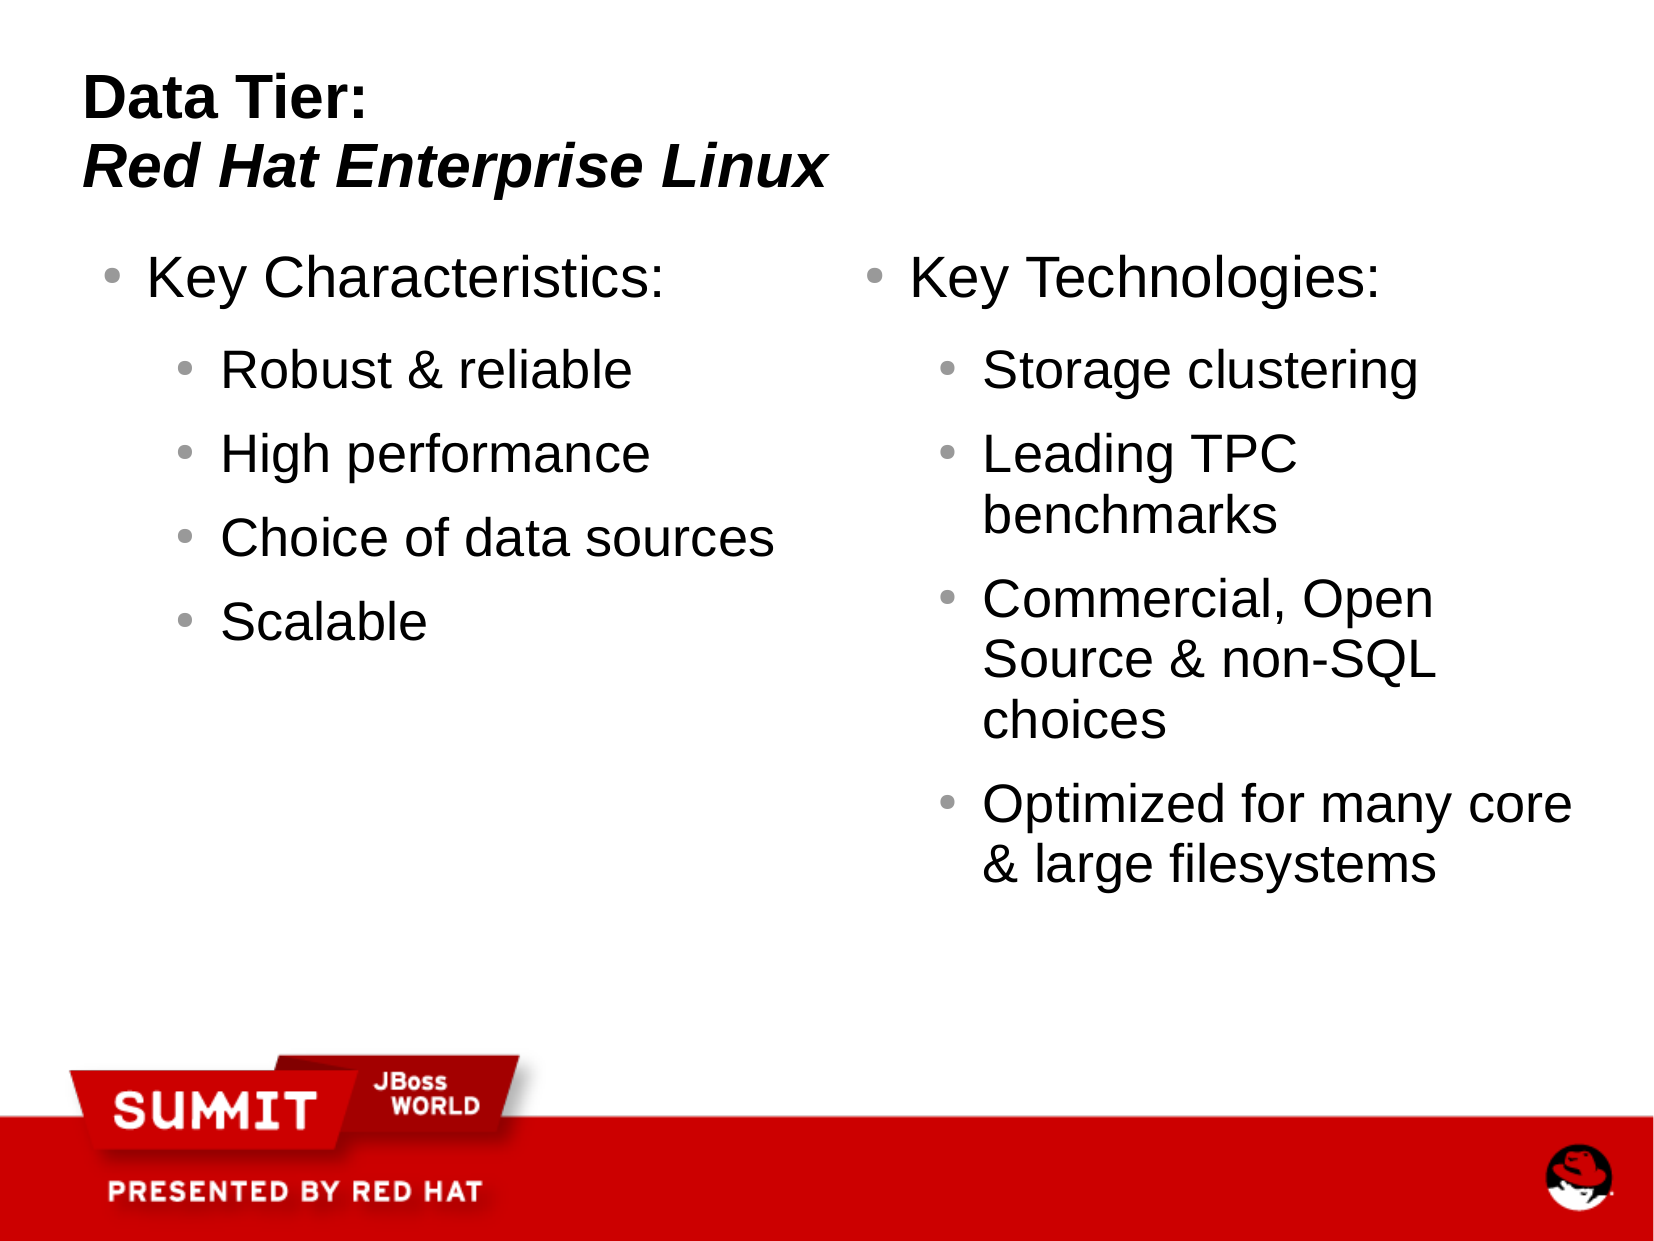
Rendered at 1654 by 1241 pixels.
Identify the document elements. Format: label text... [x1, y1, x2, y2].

list Key Characteristics: Robust & reliable High performance Choice of data sources Scalable [86, 244, 814, 1039]
picture [0, 1043, 1654, 1241]
list Key Technologies: Storage clustering Leading TPC benchmarks Commercial, Open Source & non-SQL choices Optimized for many core & large filesystems [849, 244, 1576, 1024]
title Data Tier: Red Hat Enterprise Linux [82, 37, 1571, 226]
